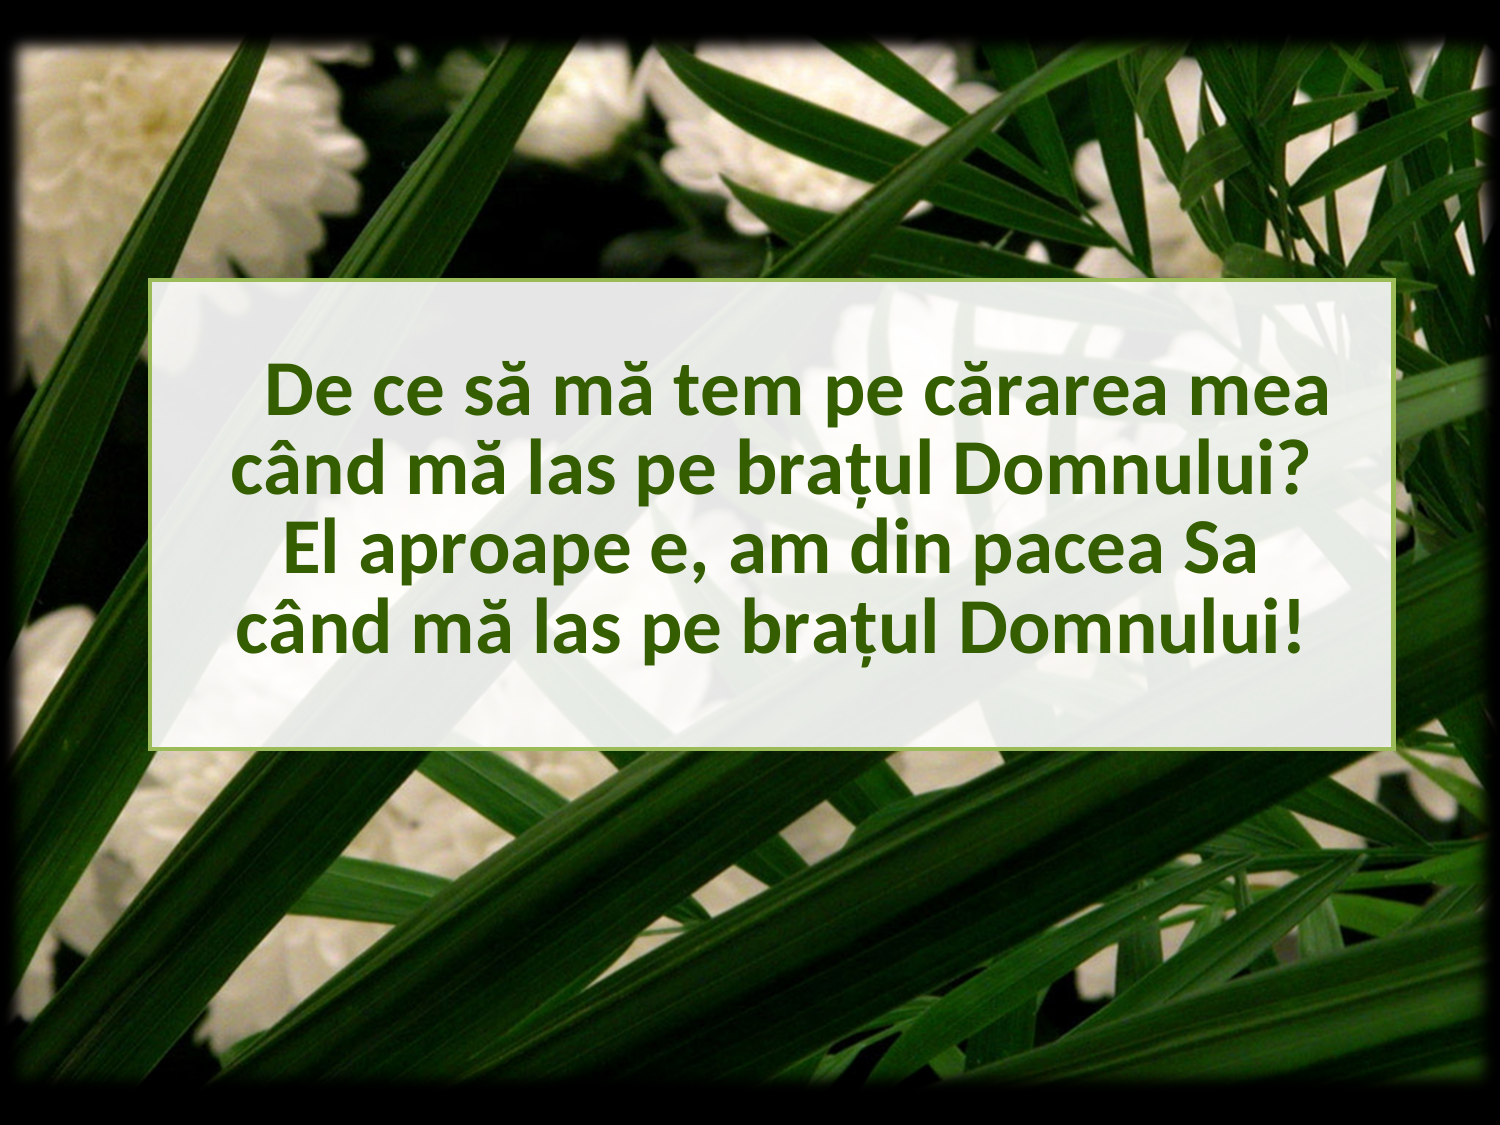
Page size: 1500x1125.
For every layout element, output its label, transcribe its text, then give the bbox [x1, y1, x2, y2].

picture [0, 29, 1500, 1096]
title De ce să mă tem pe cărarea mea când mă las pe brațul Domnului? El aproape e, am din pacea Sa când mă las pe brațul Domnului! [150, 279, 1394, 749]
